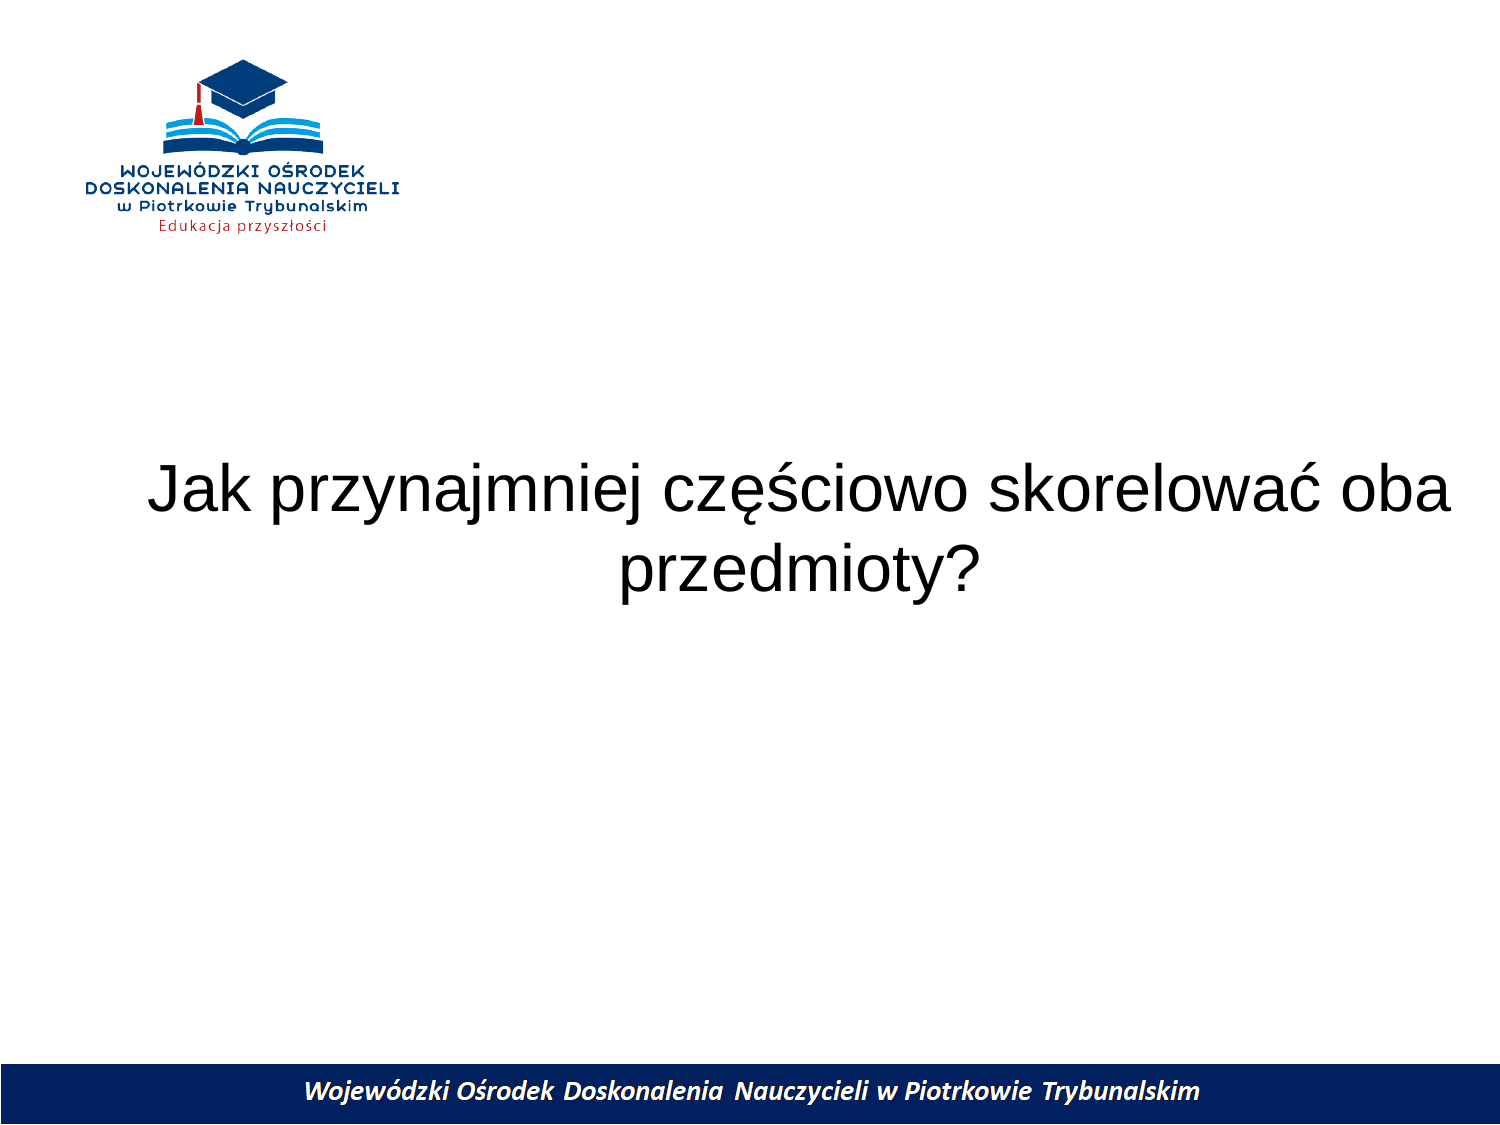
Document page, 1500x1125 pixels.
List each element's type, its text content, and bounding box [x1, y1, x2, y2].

subtitle Jak przynajmniej częściowo skorelować oba przedmioty? [100, 444, 1500, 606]
